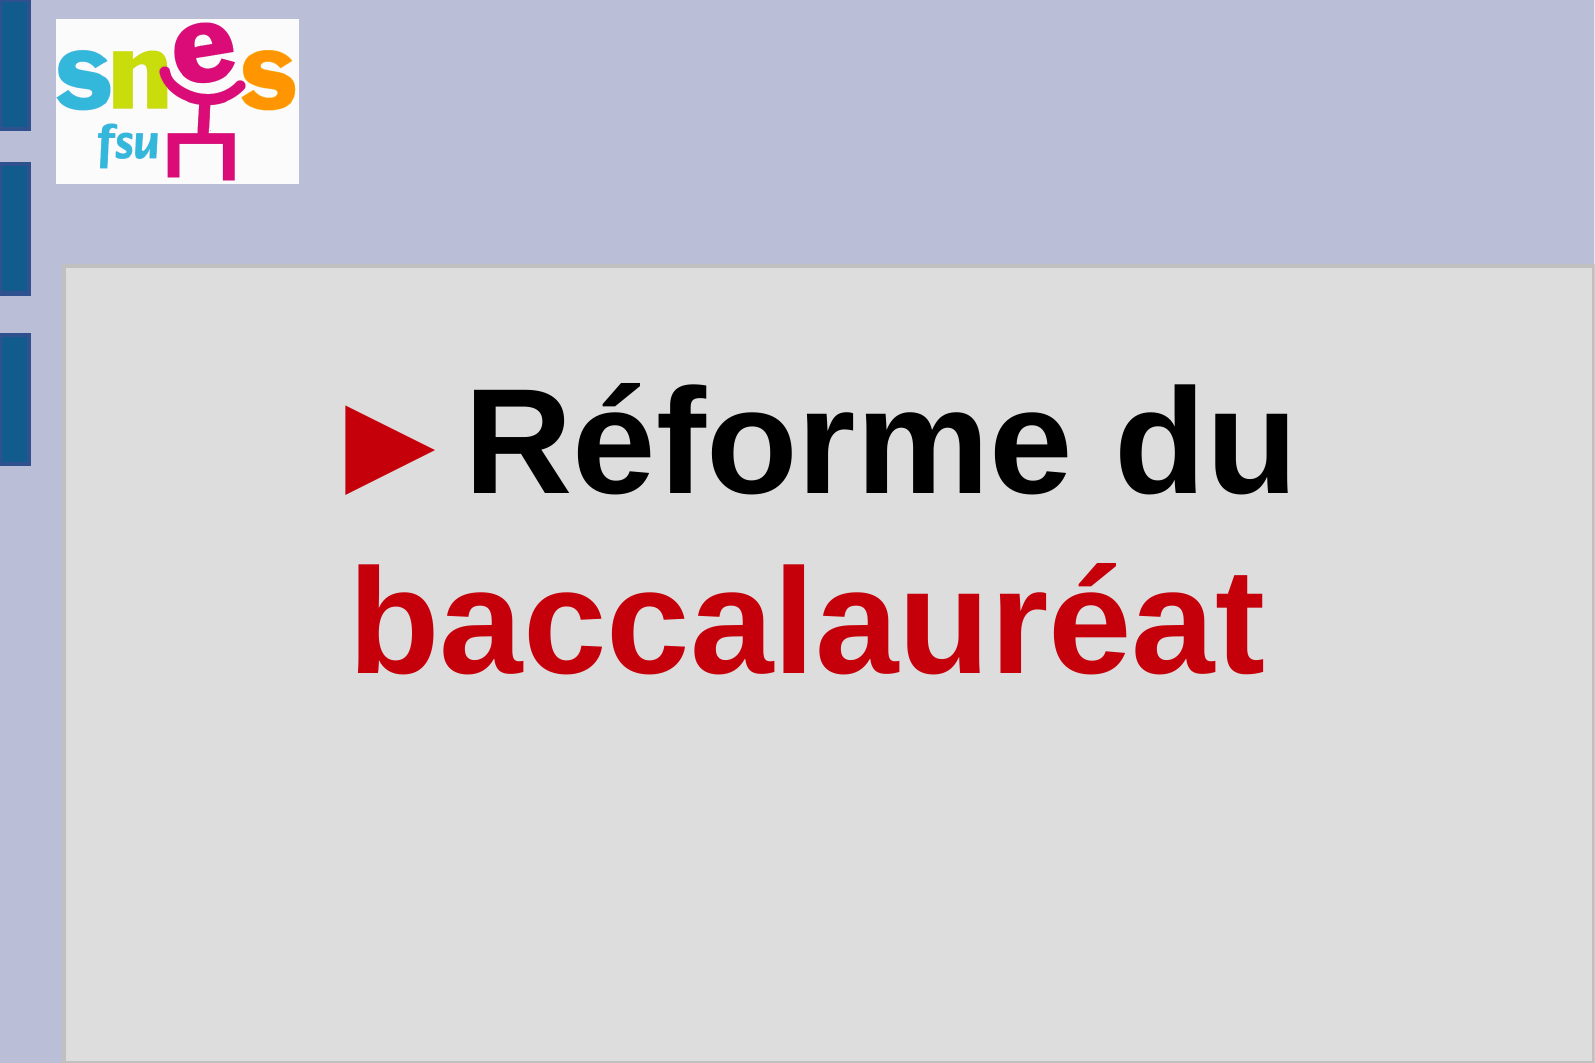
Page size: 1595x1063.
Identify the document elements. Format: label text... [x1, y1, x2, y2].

title ►Réforme du baccalauréat [126, 47, 1489, 1001]
picture [56, 19, 299, 184]
